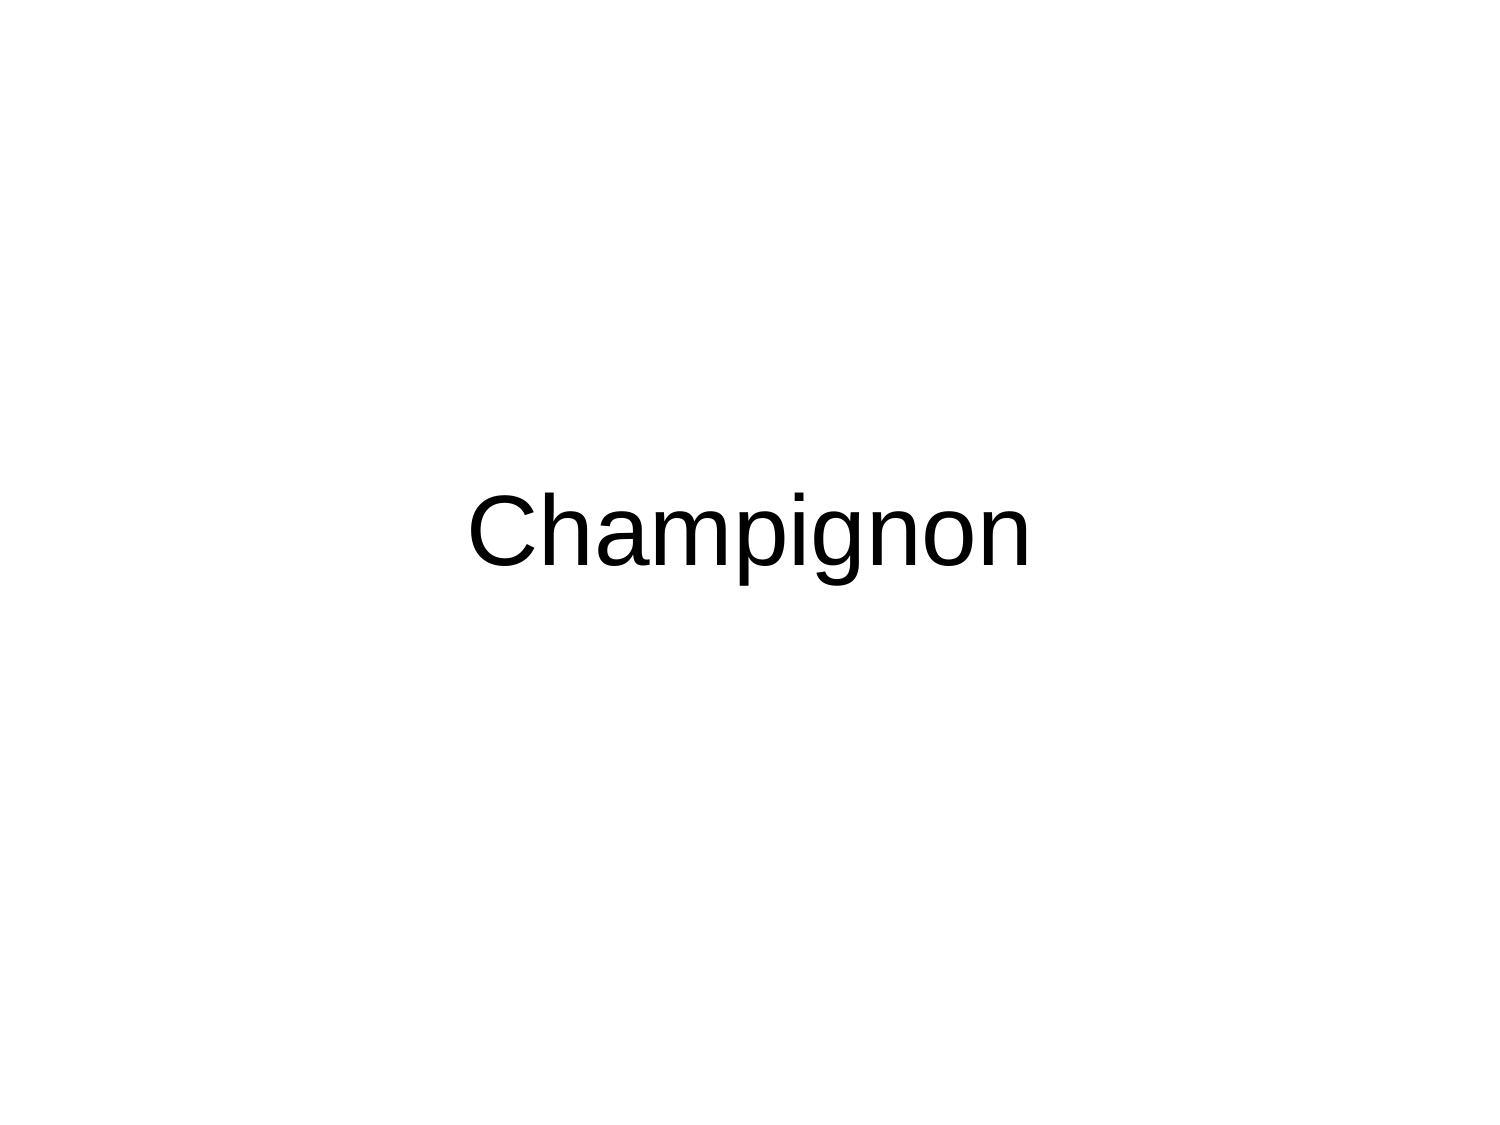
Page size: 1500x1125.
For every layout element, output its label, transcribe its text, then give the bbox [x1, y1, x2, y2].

title Champignon [112, 437, 1388, 625]
